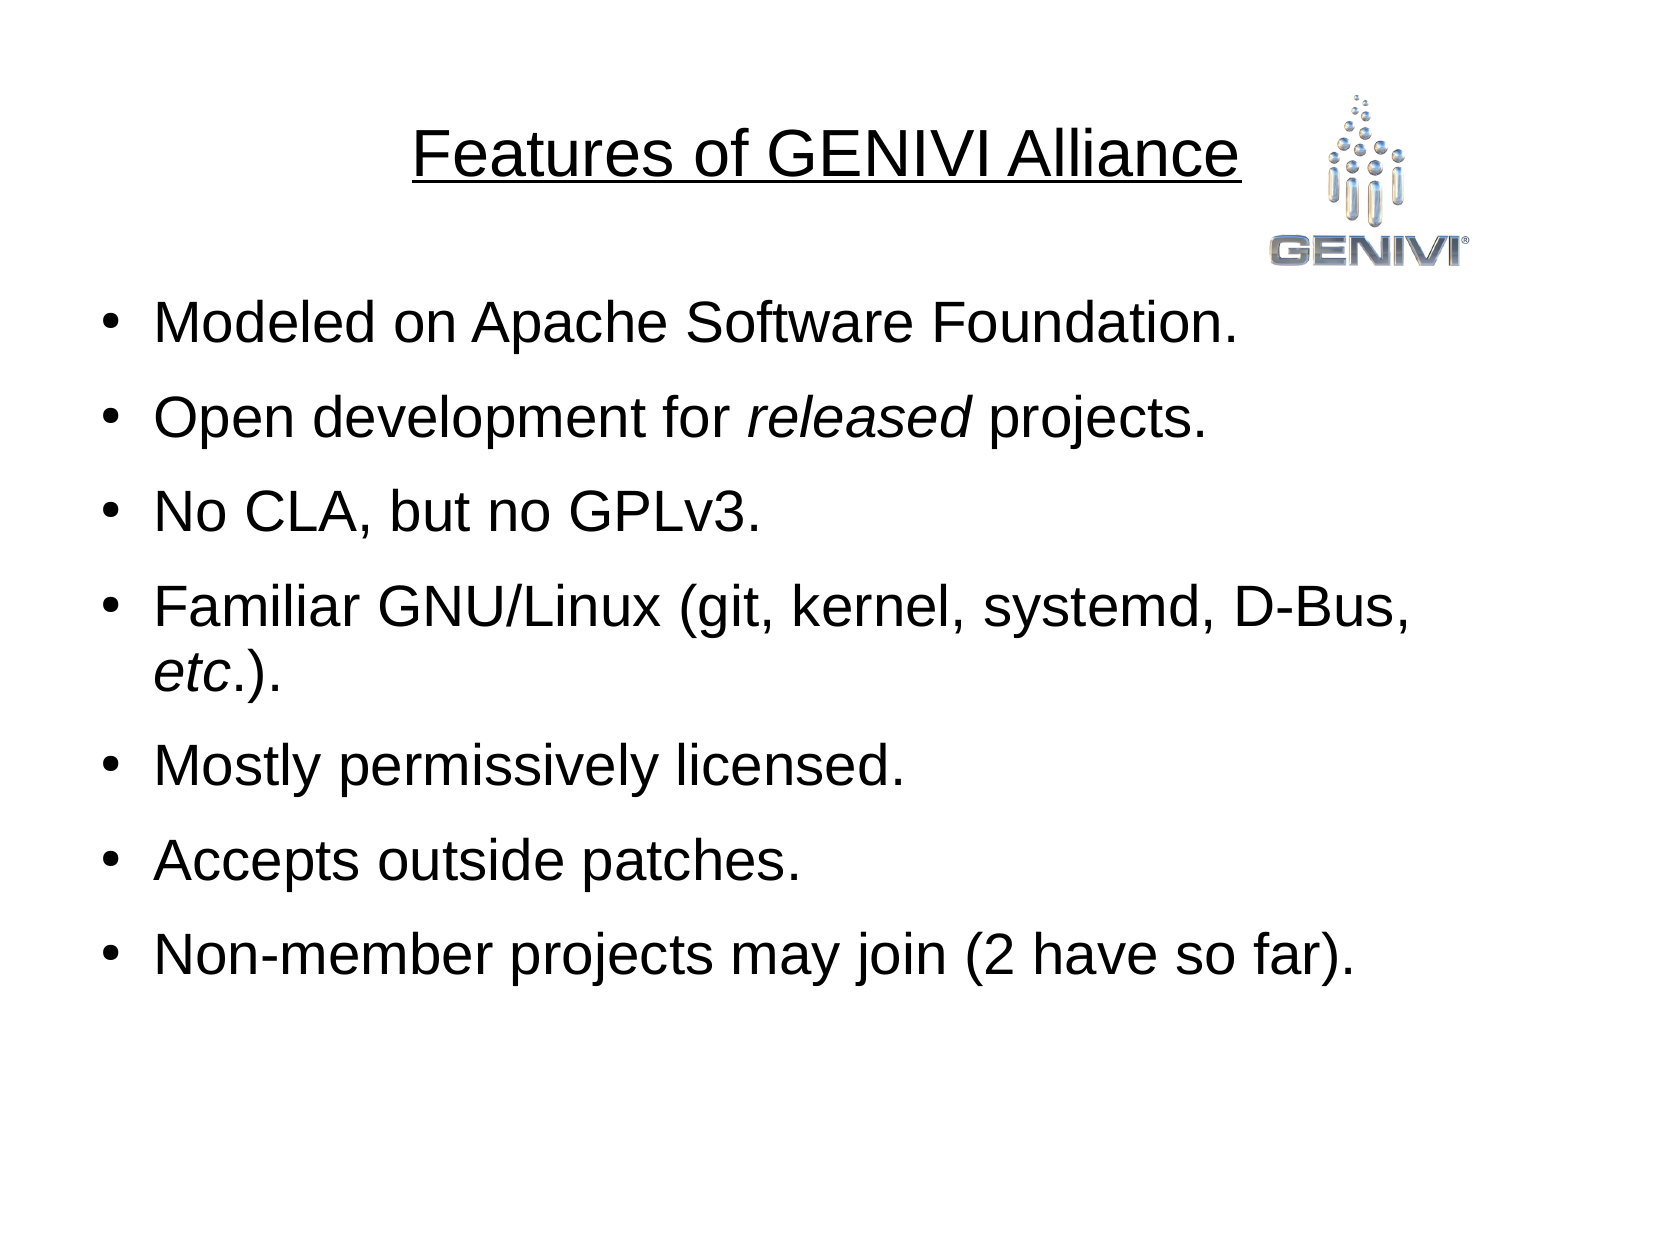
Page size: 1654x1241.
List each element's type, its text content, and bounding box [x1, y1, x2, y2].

title Features of GENIVI Alliance [82, 49, 1571, 257]
picture [1264, 89, 1471, 271]
list Modeled on Apache Software Foundation. Open development for released projects. No CLA, but no GPLv3. Familiar GNU/Linux (git, kernel, systemd, D-Bus, etc.). Mostly permissively licensed. Accepts outside patches. Non-member projects may join (2 have so far). [82, 290, 1538, 1010]
